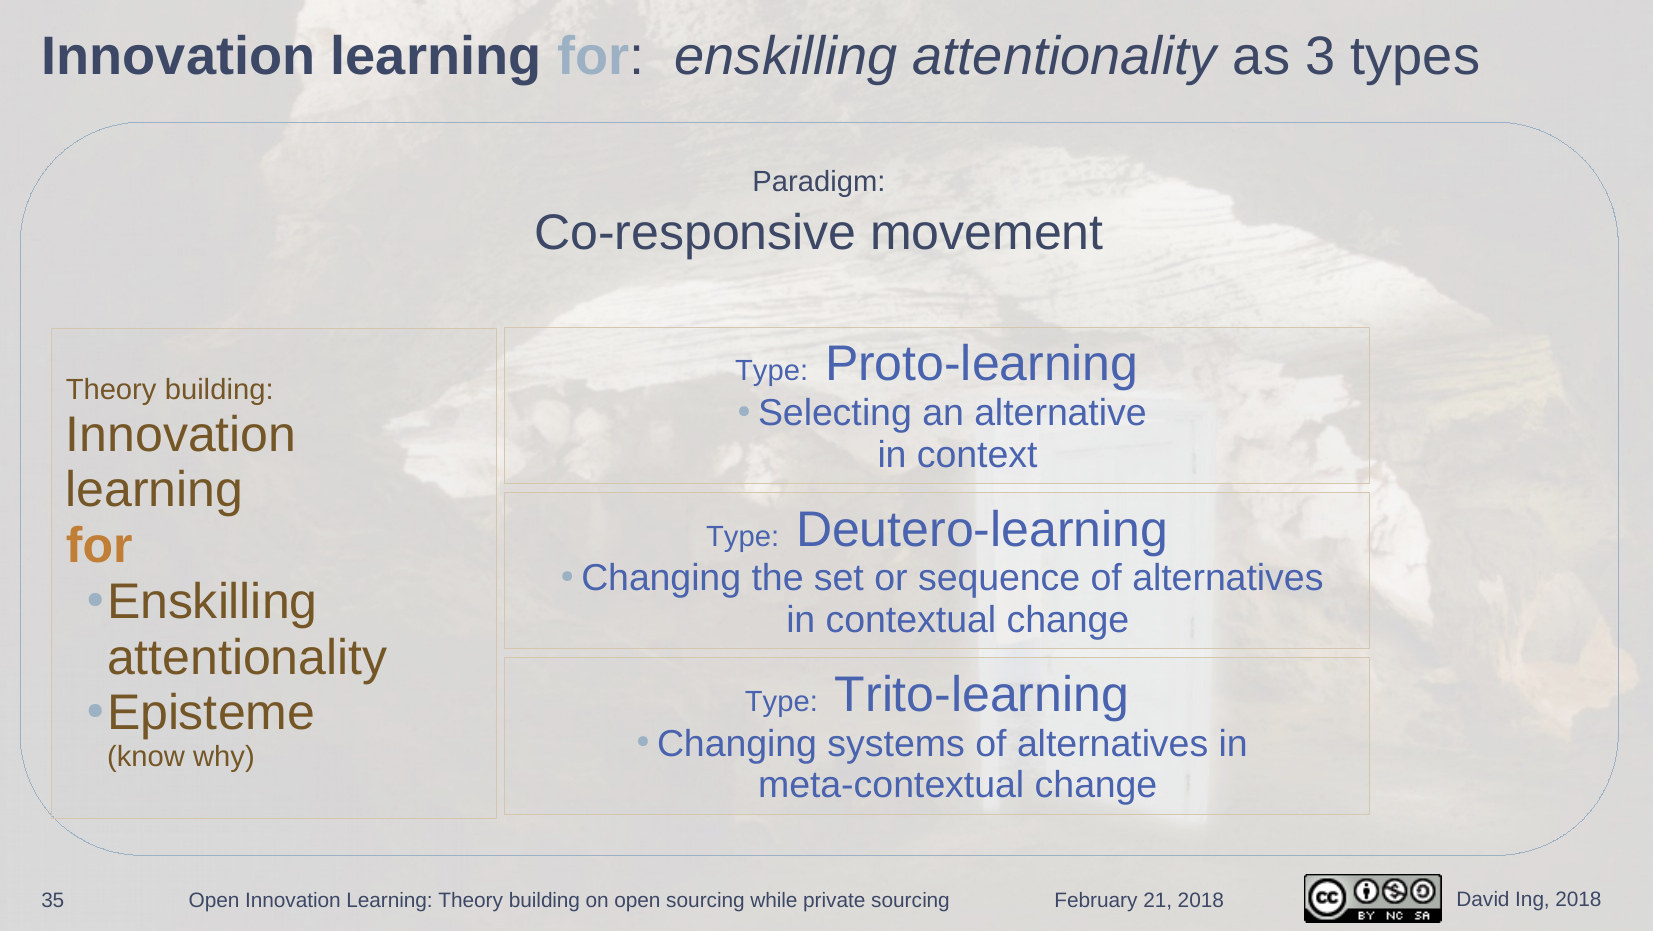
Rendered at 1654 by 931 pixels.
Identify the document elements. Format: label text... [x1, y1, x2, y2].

text_box Type: Trito-learning Changing systems of alternatives in meta-contextual change [504, 657, 1370, 815]
title Innovation learning for: enskilling attentionality as 3 types [41, 30, 1613, 126]
table_cell 4. [0, 0, 1653, 931]
text_box Theory building: Innovation learning for Enskilling attentionality Episteme (know why) [51, 328, 497, 819]
text_box Type: Deutero-learning Changing the set or sequence of alternatives in contextual change [504, 492, 1370, 649]
picture [1304, 874, 1442, 923]
text_box Paradigm: Co-responsive movement [20, 122, 1619, 856]
text_box Type: Proto-learning Selecting an alternative in context [504, 327, 1370, 484]
